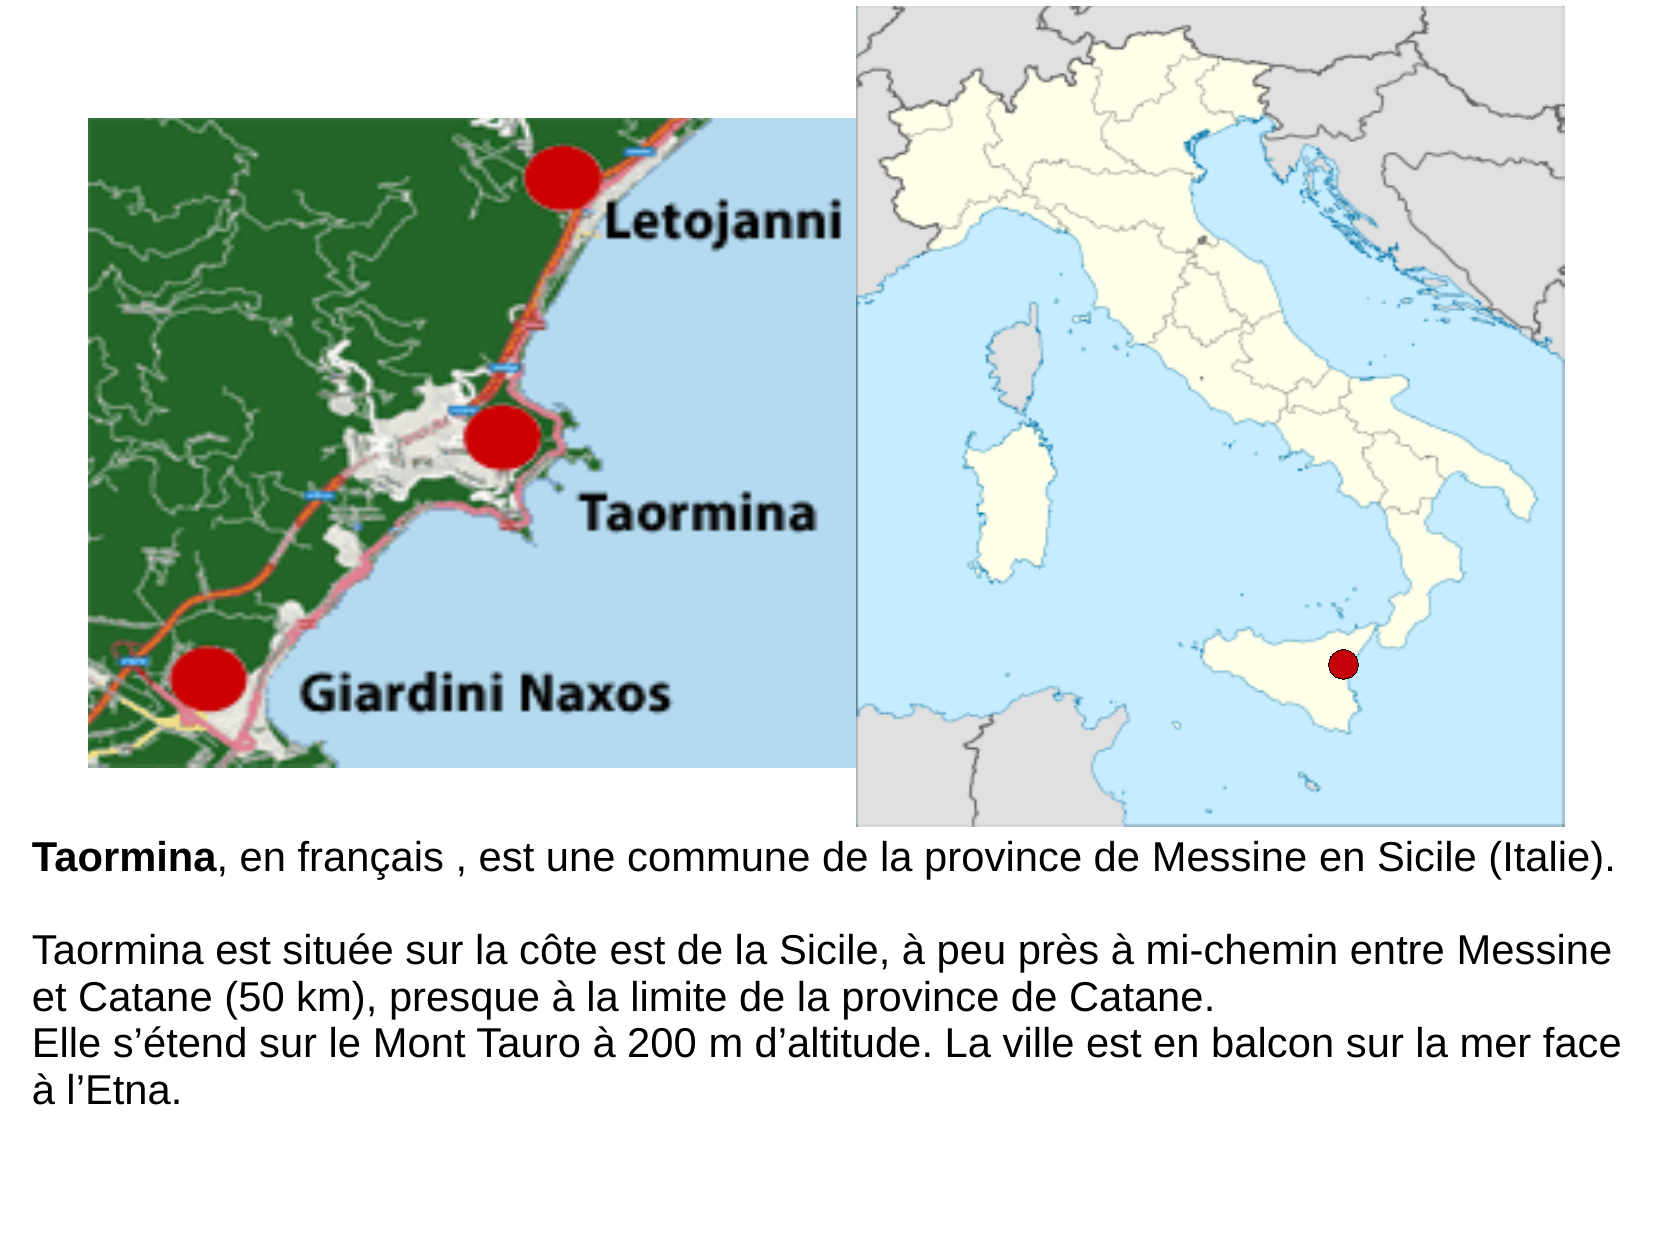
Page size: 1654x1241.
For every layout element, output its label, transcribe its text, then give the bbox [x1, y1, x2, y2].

picture [88, 6, 1565, 827]
text_box Taormina, en français , est une commune de la province de Messine en Sicile (Italie). Taormina est située sur la côte est de la Sicile, à peu près à mi-chemin entre Messine et Catane (50 km), presque à la limite de la province de Catane. Elle s’étend sur le Mont Tauro à 200 m d’altitude. La ville est en balcon sur la mer face à l’Etna. [17, 826, 1654, 1182]
text_box [1328, 649, 1359, 680]
